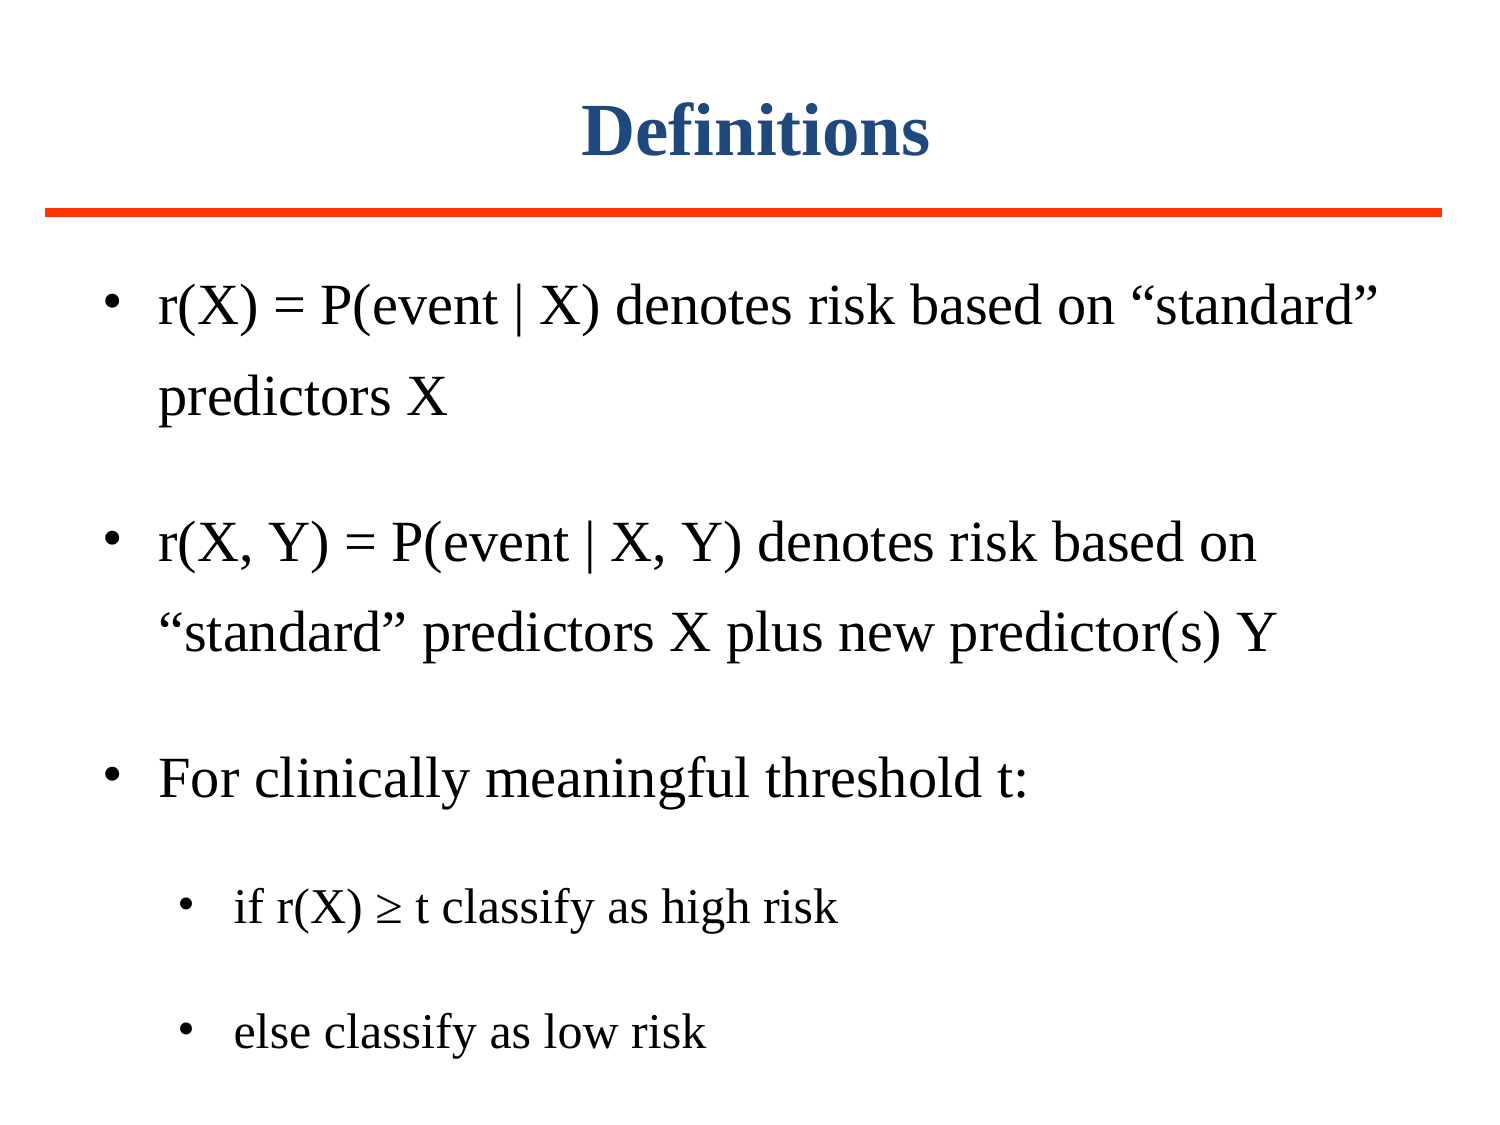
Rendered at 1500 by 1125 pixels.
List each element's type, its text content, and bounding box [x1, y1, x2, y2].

text_box Definitions [99, 37, 1413, 208]
text_box r(X) = P(event | X) denotes risk based on “standard” predictors X r(X, Y) = P(event | X, Y) denotes risk based on “standard” predictors X plus new predictor(s) Y For clinically meaningful threshold t: if r(X) ≥ t classify as high risk else classify as low risk [87, 237, 1413, 1049]
